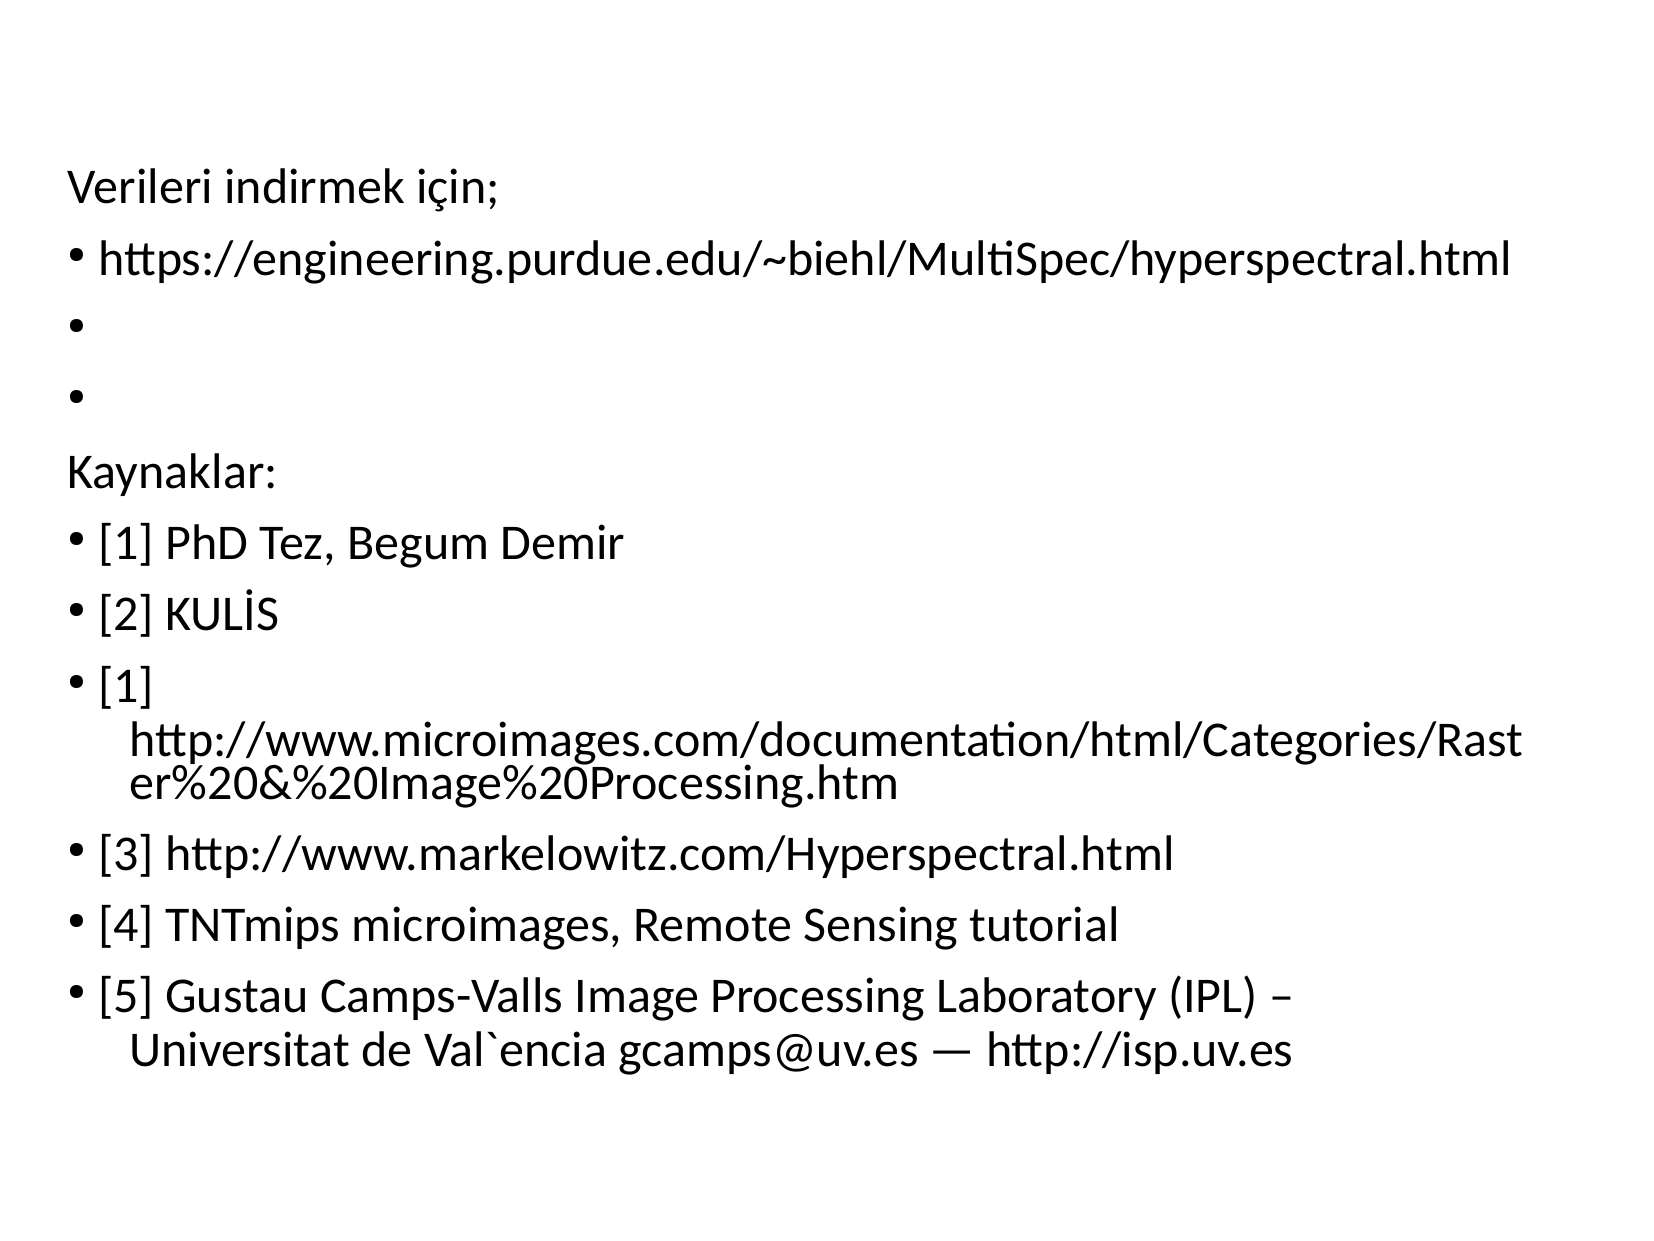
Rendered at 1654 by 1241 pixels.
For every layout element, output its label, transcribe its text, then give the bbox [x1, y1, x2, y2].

list Verileri indirmek için; https://engineering.purdue.edu/~biehl/MultiSpec/hyperspectral.html Kaynaklar: [1] PhD Tez, Begum Demir [2] KULİS [1]http://www.microimages.com/documentation/html/Categories/Raster%20&%20Image%20Processing.htm [3] http://www.markelowitz.com/Hyperspectral.html [4] TNTmips microimages, Remote Sensing tutorial [5] Gustau Camps-Valls Image Processing Laboratory (IPL) – Universitat de Val`encia gcamps@uv.es — http://isp.uv.es [52, 153, 1541, 1169]
